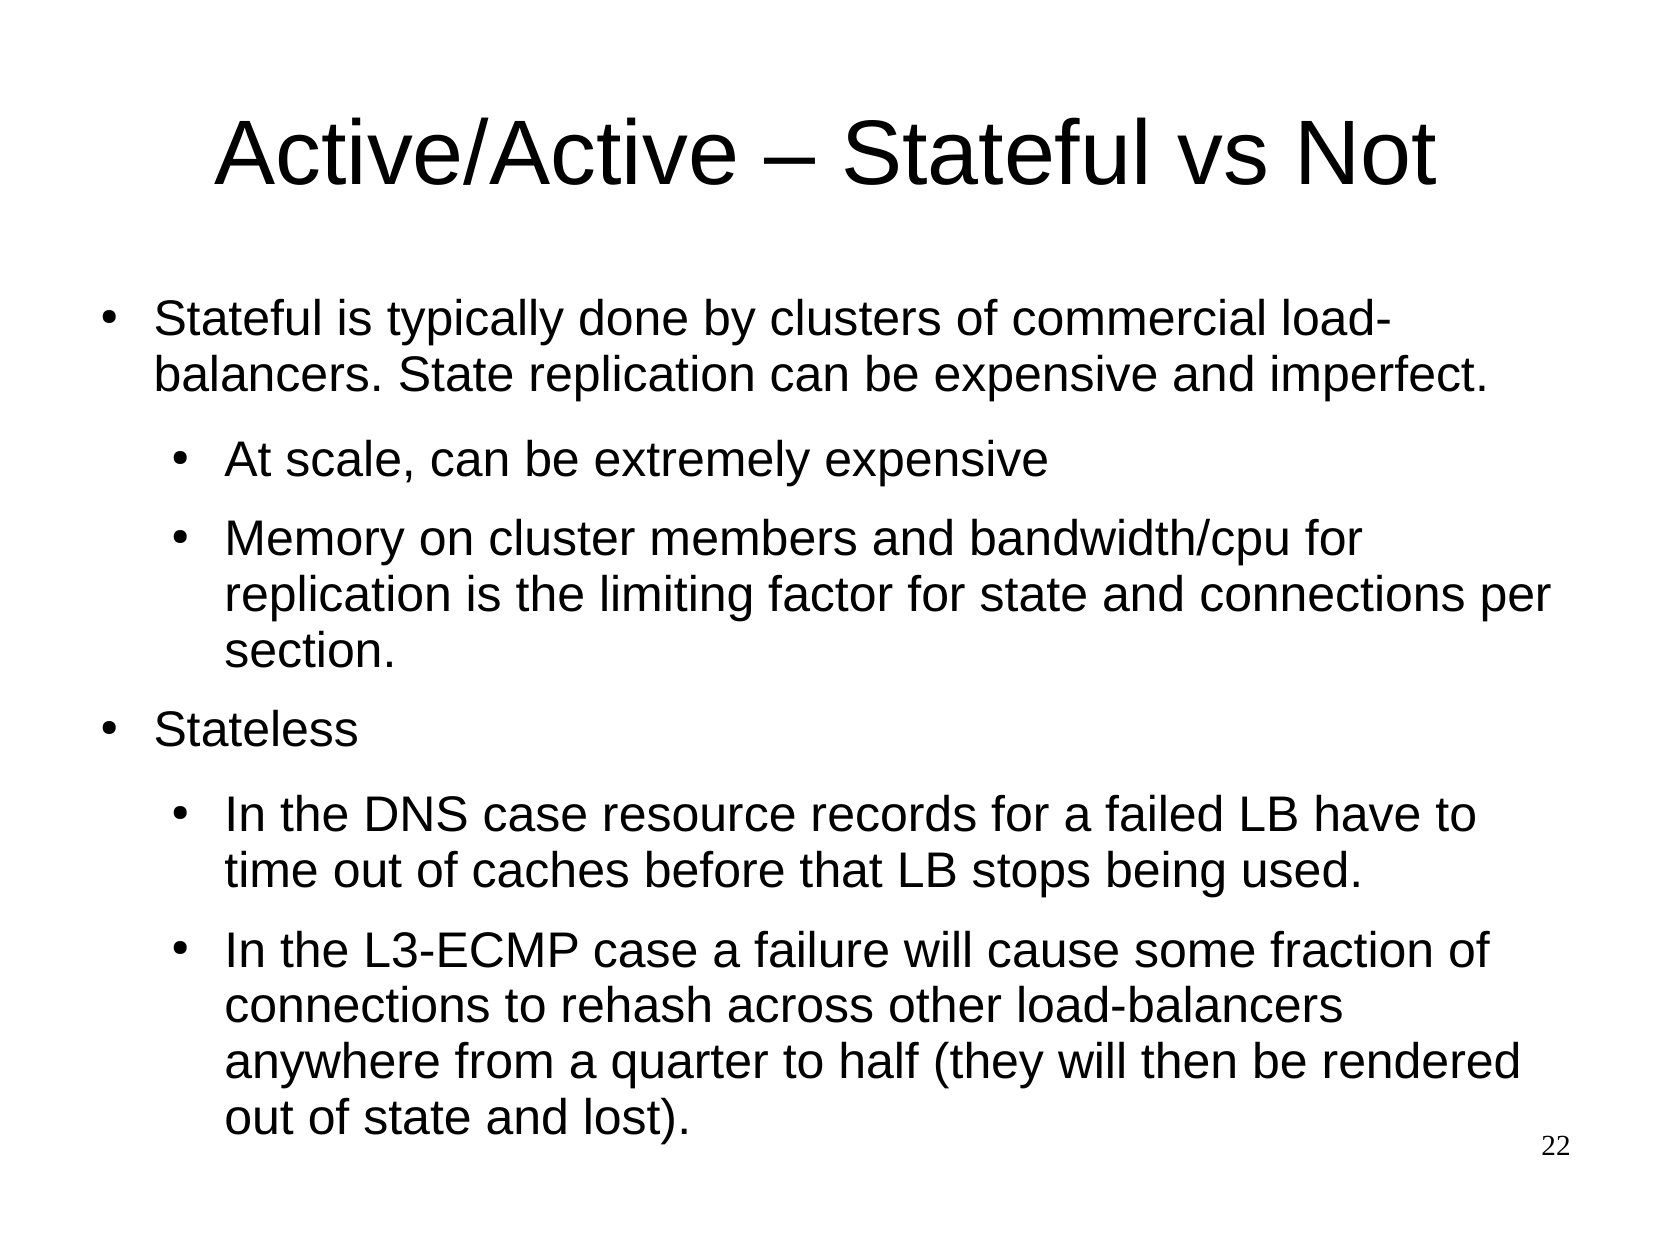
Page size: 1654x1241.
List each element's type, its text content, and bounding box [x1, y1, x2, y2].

list Stateful is typically done by clusters of commercial load-balancers. State replication can be expensive and imperfect. At scale, can be extremely expensive Memory on cluster members and bandwidth/cpu for replication is the limiting factor for state and connections per section. Stateless In the DNS case resource records for a failed LB have to time out of caches before that LB stops being used. In the L3-ECMP case a failure will cause some fraction of connections to rehash across other load-balancers anywhere from a quarter to half (they will then be rendered out of state and lost). [82, 290, 1571, 1145]
title Active/Active – Stateful vs Not [82, 49, 1571, 257]
